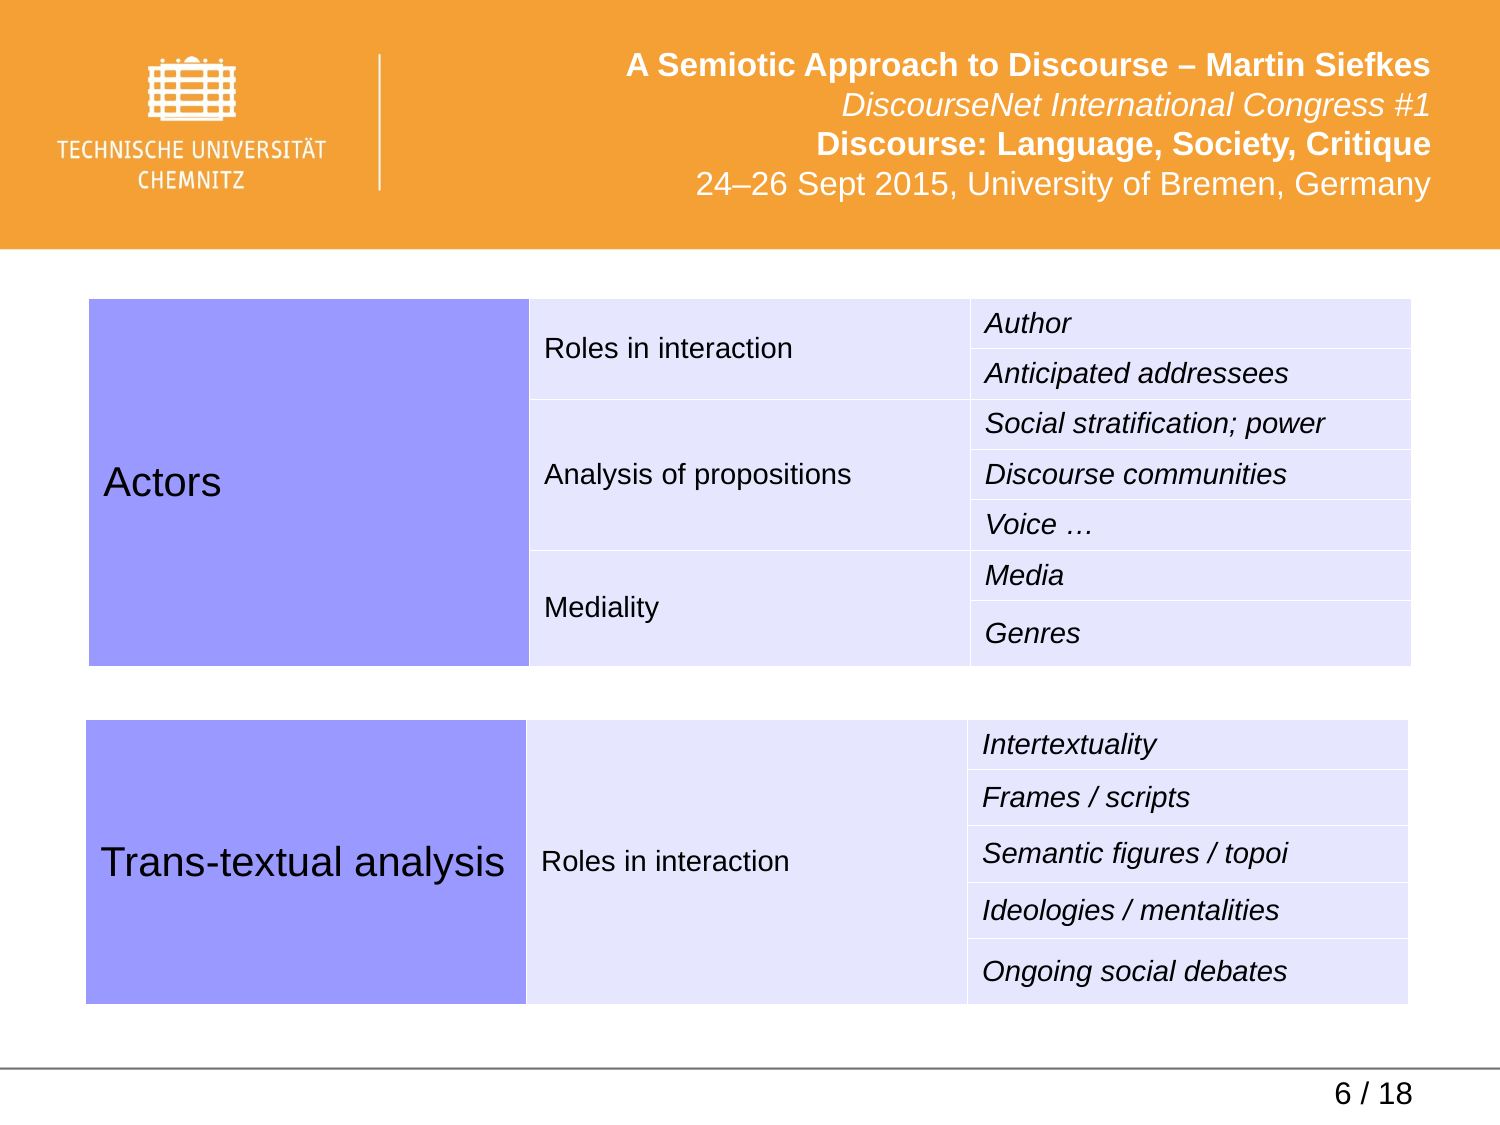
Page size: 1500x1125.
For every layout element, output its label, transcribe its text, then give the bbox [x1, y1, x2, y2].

list [419, 45, 774, 197]
table_header Author [971, 299, 1411, 348]
table_header Trans-textual analysis [86, 720, 526, 1004]
picture [0, 0, 1500, 1125]
table_header Roles in interaction [530, 299, 970, 399]
table_cell Analysis of propositions [530, 400, 970, 550]
table_header Actors [89, 299, 529, 666]
table_cell Ideologies / mentalities [968, 883, 1408, 938]
table_cell Media [971, 551, 1411, 600]
table_cell Anticipated addressees [971, 349, 1411, 399]
table_header Intertextuality [968, 720, 1408, 769]
table_cell Discourse communities [971, 450, 1411, 499]
table_cell Mediality [530, 551, 970, 666]
table_cell Genres [971, 601, 1411, 666]
table_cell Frames / scripts [968, 770, 1408, 825]
text_box <Foliennummer> / 18 [1218, 1068, 1500, 1119]
table_cell Social stratification; power [971, 400, 1411, 449]
table_cell Voice … [971, 500, 1411, 550]
table_header Roles in interaction [527, 720, 967, 1004]
table_cell Ongoing social debates [968, 939, 1408, 1004]
table_cell Semantic figures / topoi [968, 826, 1408, 882]
